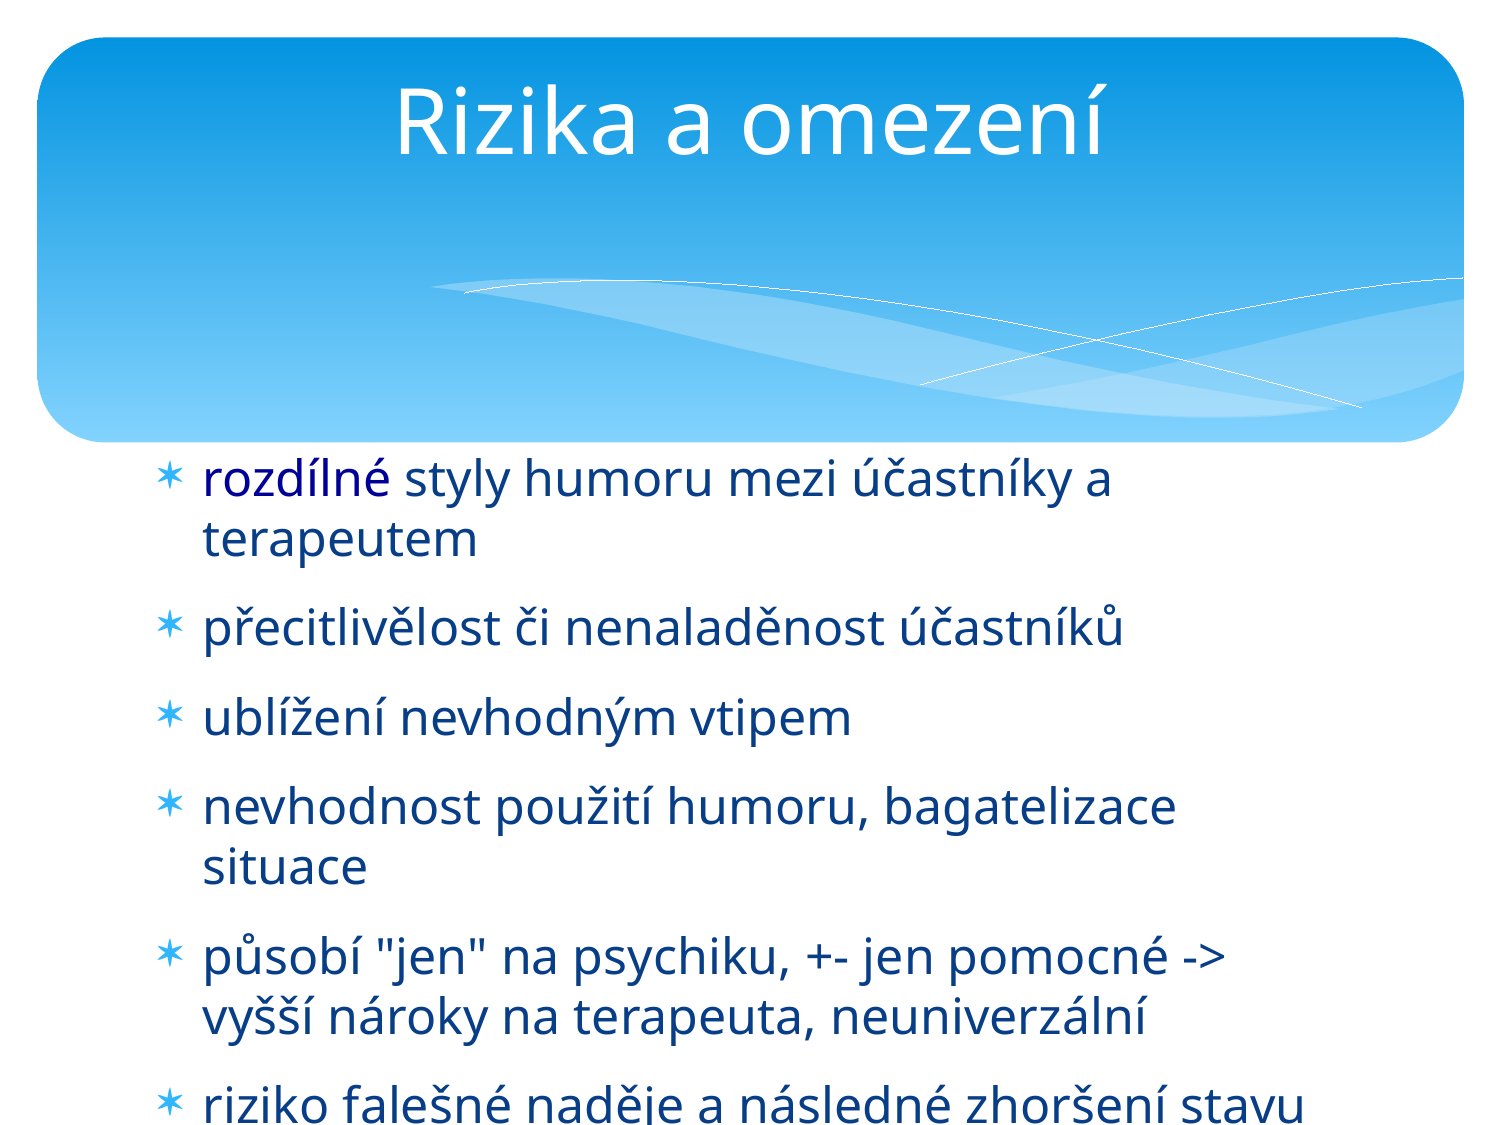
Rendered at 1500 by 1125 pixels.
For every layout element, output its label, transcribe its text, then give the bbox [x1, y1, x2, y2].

title Rizika a omezení [75, 55, 1425, 261]
list rozdílné styly humoru mezi účastníky a terapeutem přecitlivělost či nenaladěnost účastníků ublížení nevhodným vtipem nevhodnost použití humoru, bagatelizace situace působí "jen" na psychiku, +- jen pomocné -> vyšší nároky na terapeuta, neuniverzální riziko falešné naděje a následné zhoršení stavu [143, 438, 1359, 1005]
